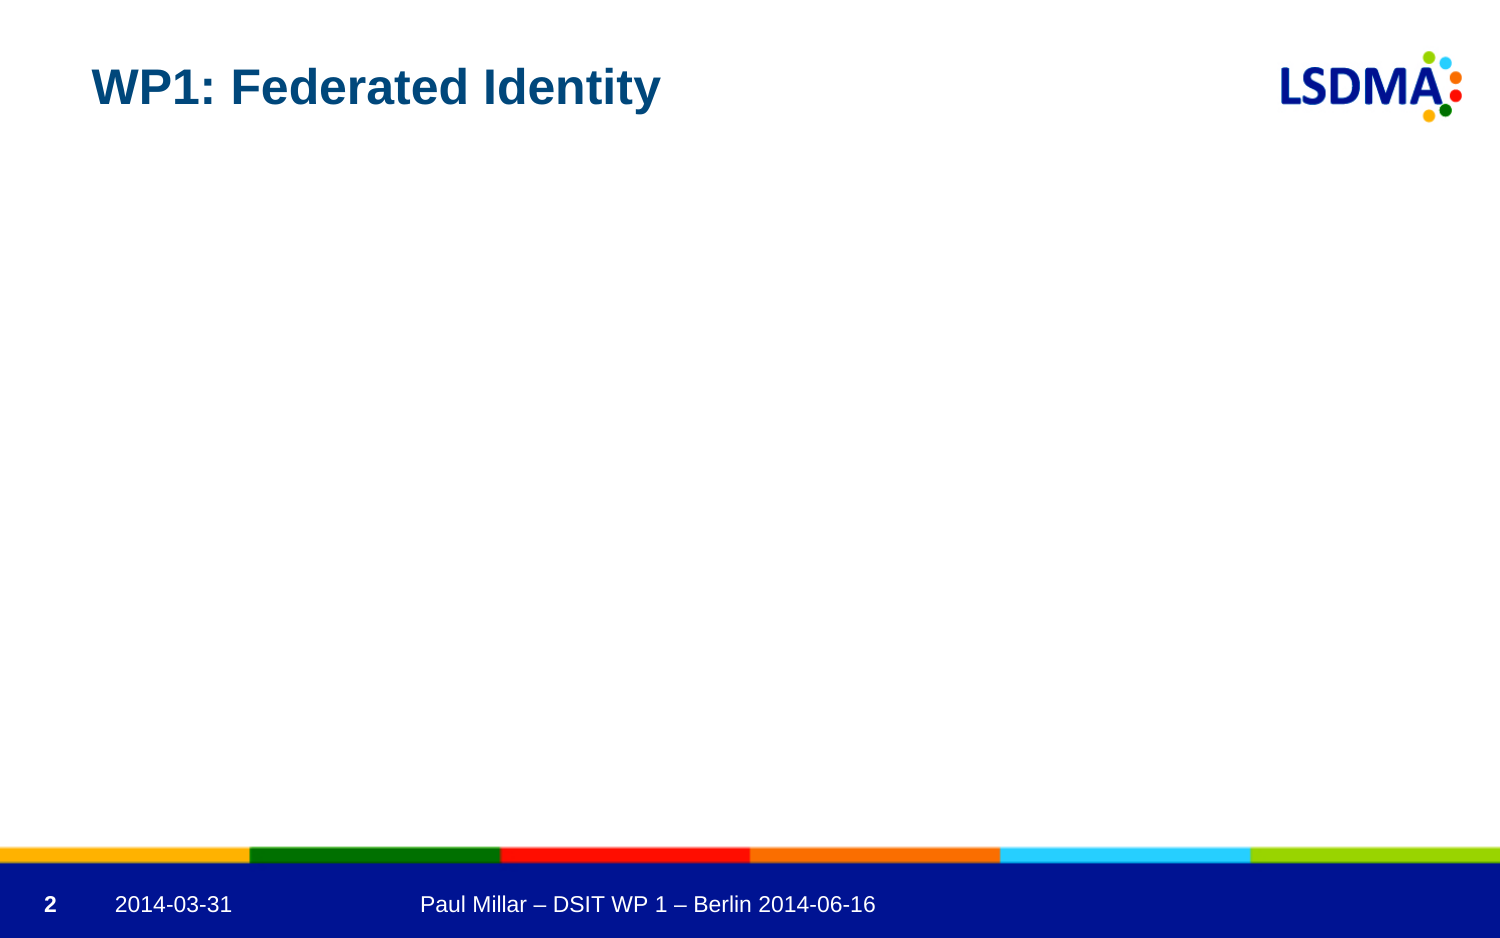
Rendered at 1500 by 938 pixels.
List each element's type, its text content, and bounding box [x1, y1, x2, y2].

title WP1: Federated Identity [76, 45, 1247, 123]
picture [0, 0, 1500, 938]
